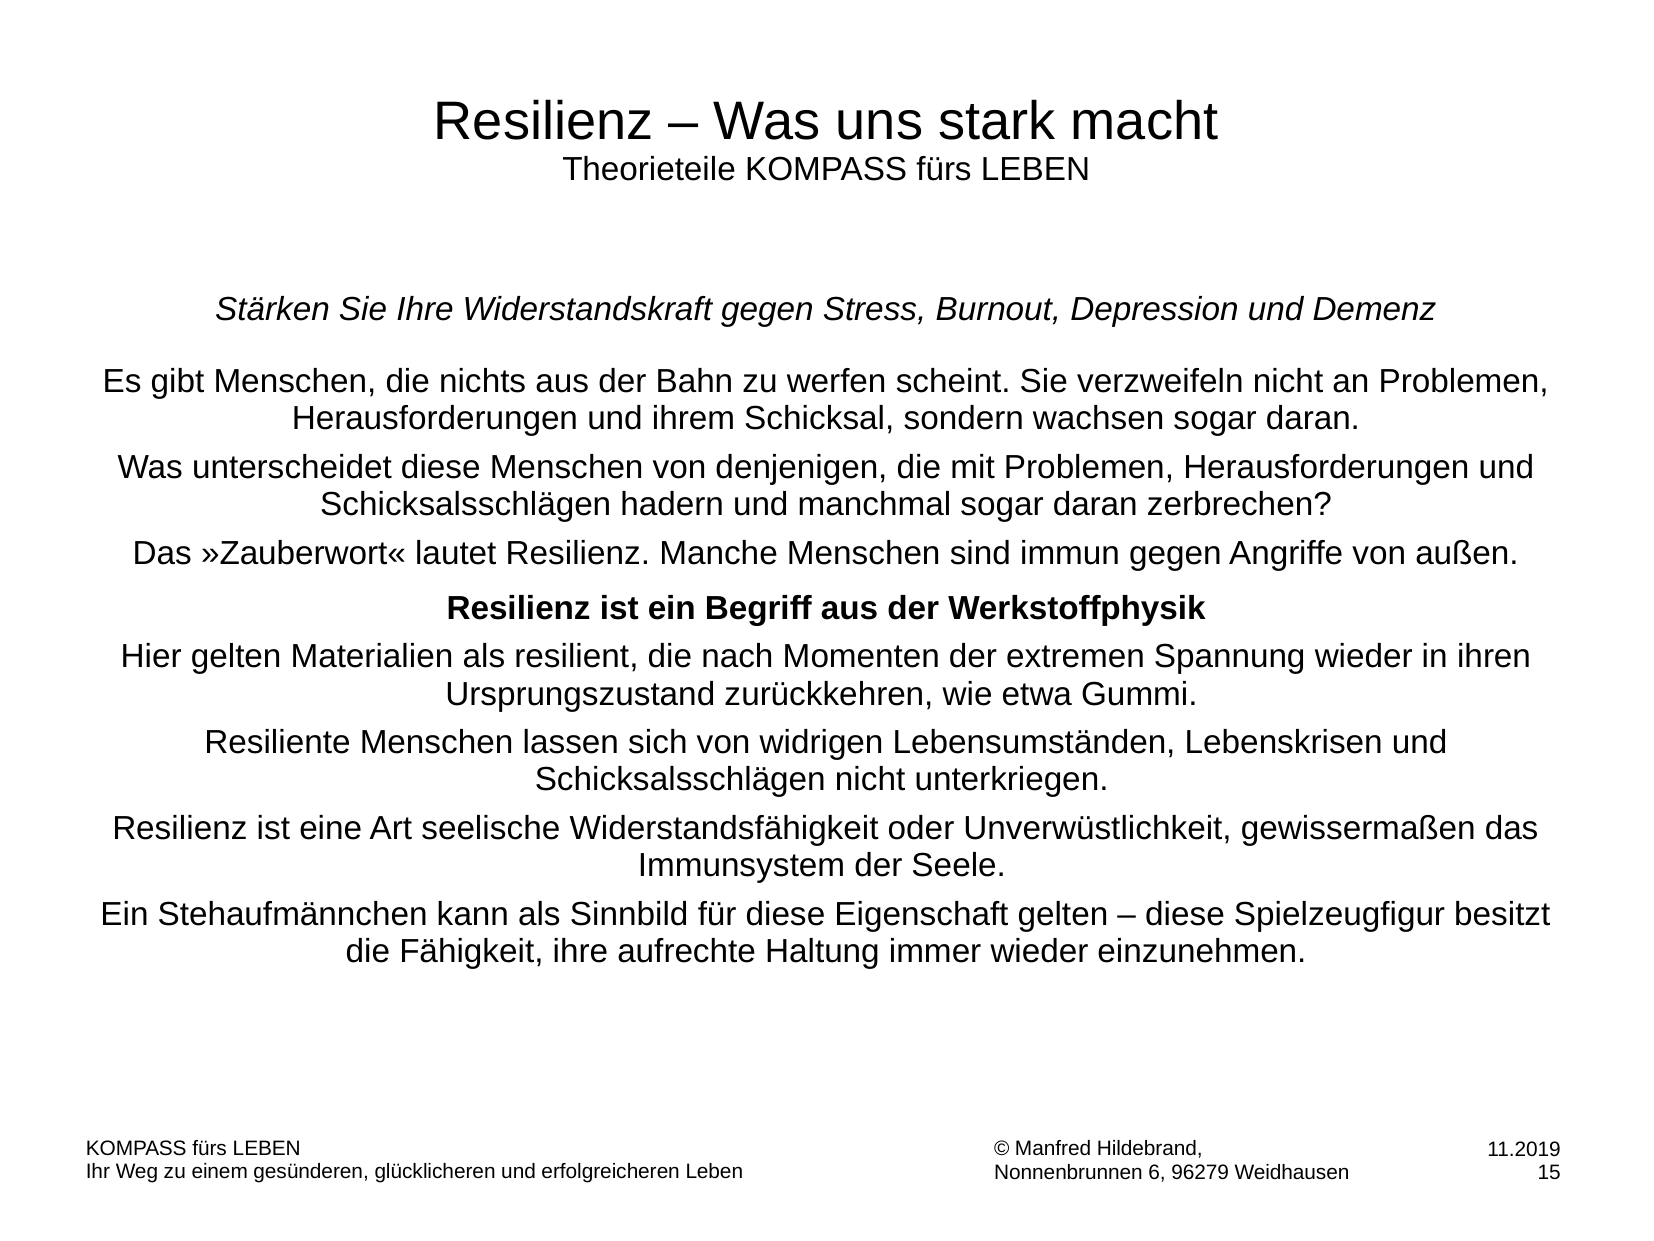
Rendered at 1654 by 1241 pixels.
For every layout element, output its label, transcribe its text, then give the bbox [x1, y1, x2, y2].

text_box KOMPASS fürs LEBEN Ihr Weg zu einem gesünderen, glücklicheren und erfolgreicheren Leben [70, 1118, 964, 1202]
text_box 11.2019 15 [1405, 1118, 1576, 1203]
text_box © Manfred Hildebrand, Nonnenbrunnen 6, 96279 Weidhausen [979, 1118, 1389, 1203]
list Stärken Sie Ihre Widerstandskraft gegen Stress, Burnout, Depression und Demenz Es gibt Menschen, die nichts aus der Bahn zu werfen scheint. Sie verzweifeln nicht an Problemen, Herausforderungen und ihrem Schicksal, sondern wachsen sogar daran. Was unterscheidet diese Menschen von denjenigen, die mit Problemen, Herausforderungen und Schicksalsschlägen hadern und manchmal sogar daran zerbrechen? Das »Zauberwort« lautet Resilienz. Manche Menschen sind immun gegen Angriffe von außen. Resilienz ist ein Begriff aus der Werkstoffphysik Hier gelten Materialien als resilient, die nach Momenten der extremen Spannung wieder in ihren Ursprungszustand zurückkehren, wie etwa Gummi. Resiliente Menschen lassen sich von widrigen Lebensumständen, Lebenskrisen und Schicksalsschlägen nicht unterkriegen. Resilienz ist eine Art seelische Widerstandsfähigkeit oder Unverwüstlichkeit, gewissermaßen das Immunsystem der Seele. Ein Stehaufmännchen kann als Sinnbild für diese Eigenschaft gelten – diese Spielzeugfigur besitzt die Fähigkeit, ihre aufrechte Haltung immer wieder einzunehmen. [82, 290, 1571, 1109]
title Resilienz – Was uns stark macht Theorieteile KOMPASS fürs LEBEN [82, 49, 1571, 257]
